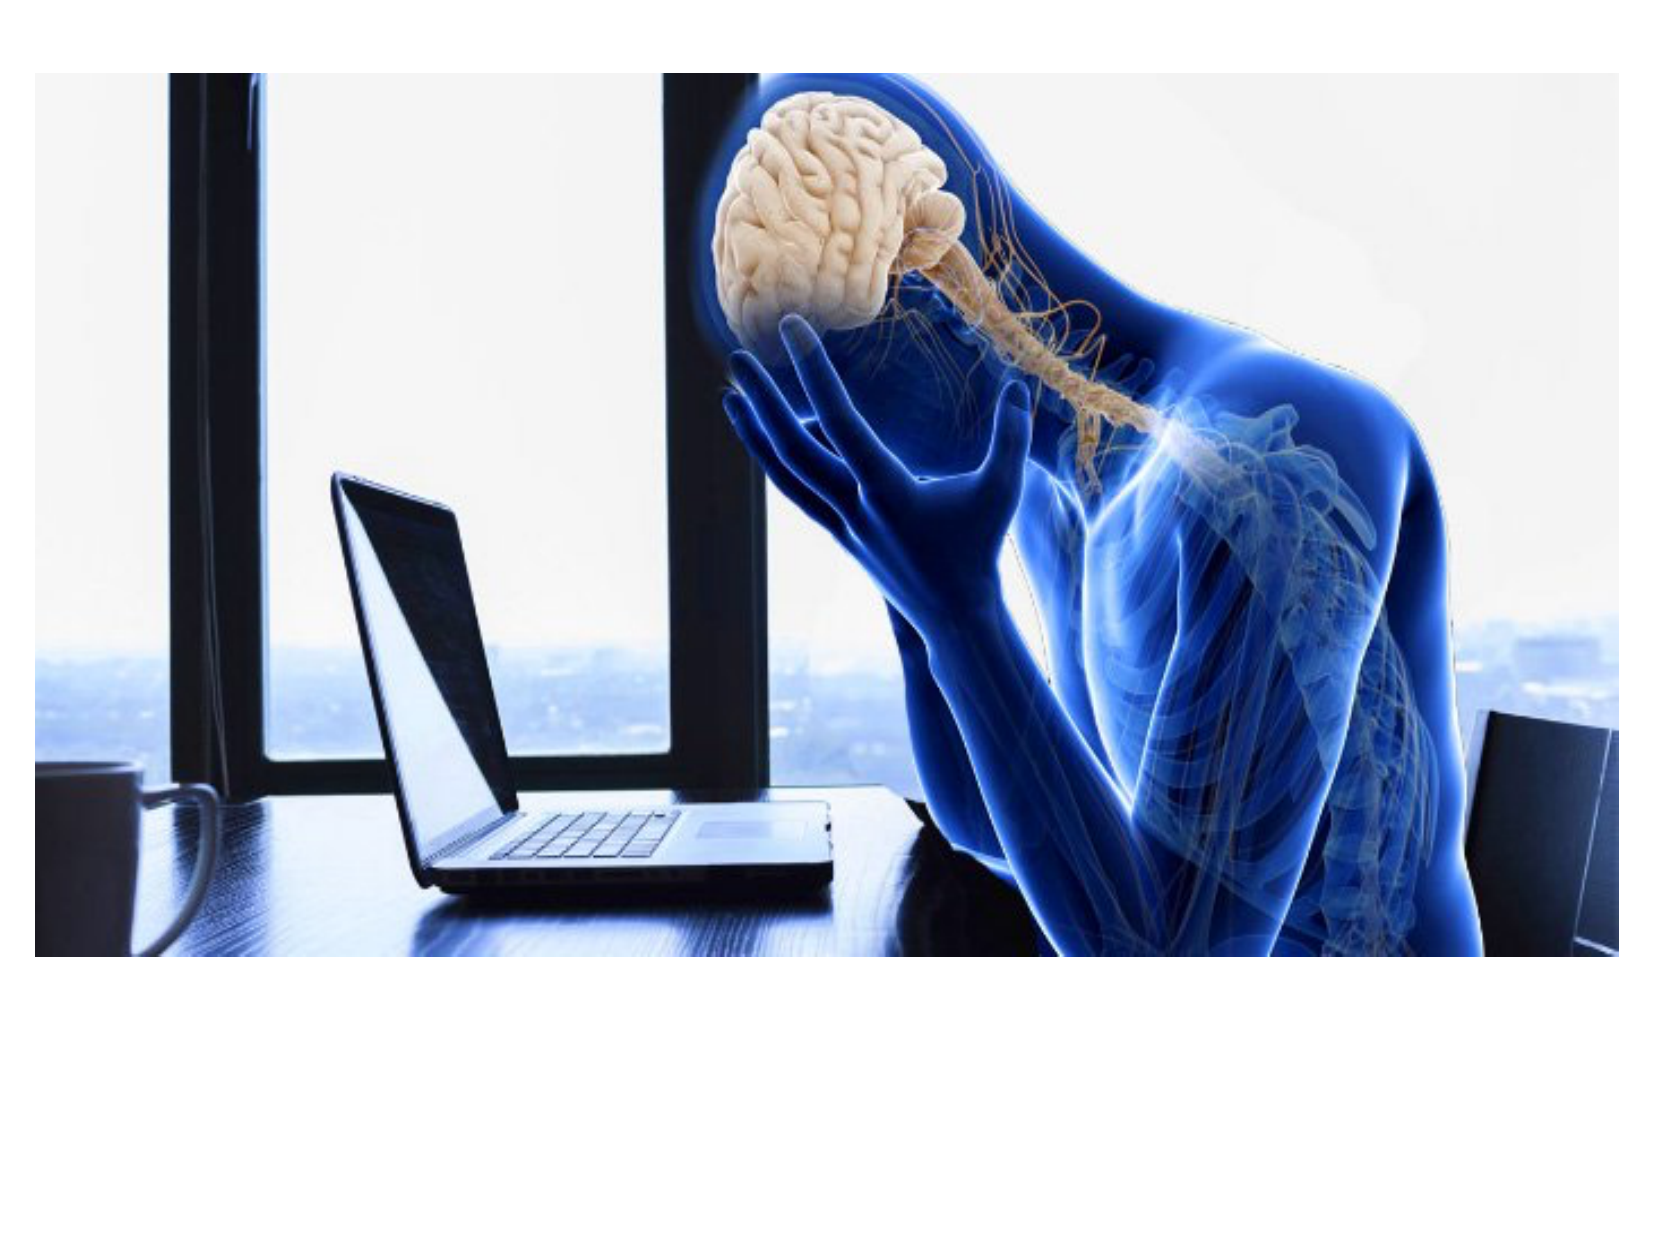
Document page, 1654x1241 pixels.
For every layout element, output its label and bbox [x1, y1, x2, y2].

picture [35, 73, 1619, 957]
